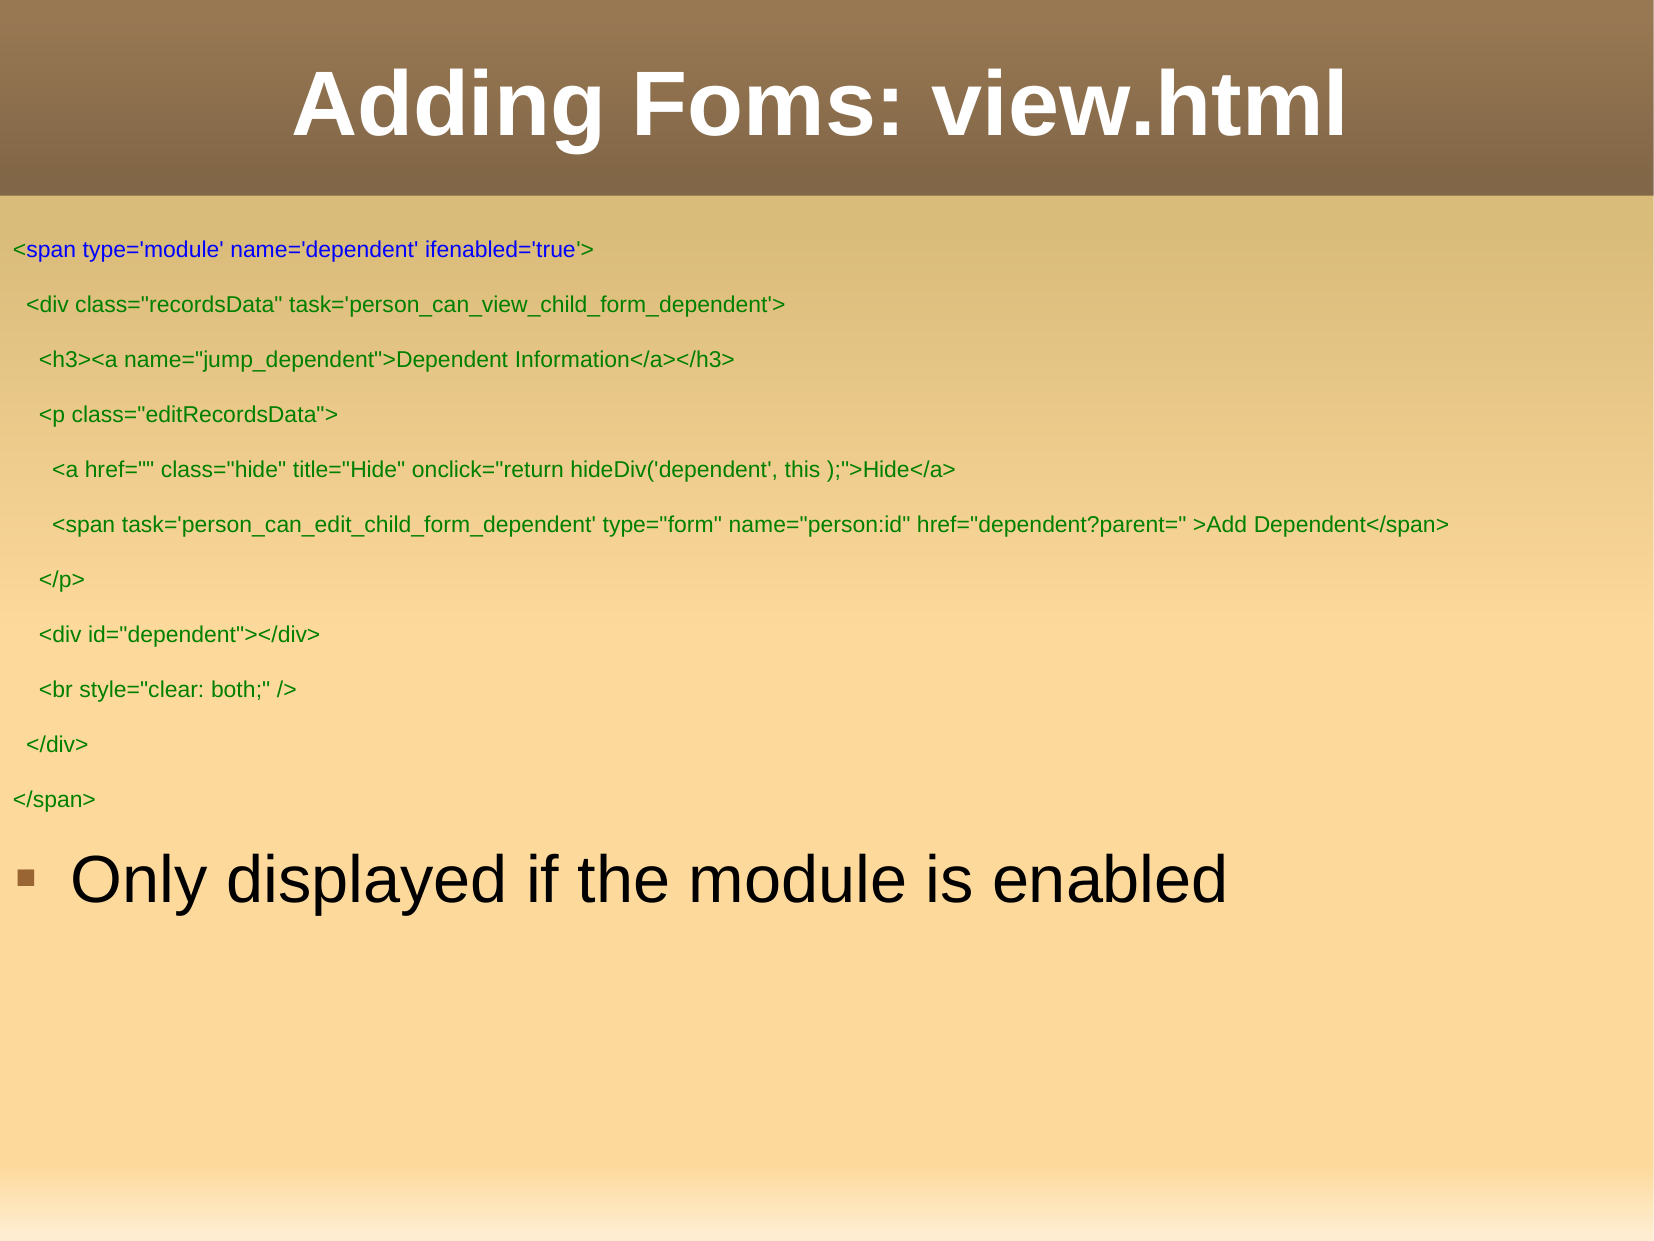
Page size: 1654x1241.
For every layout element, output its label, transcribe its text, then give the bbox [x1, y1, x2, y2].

title Adding Foms: view.html [76, 7, 1565, 200]
list <span type='module' name='dependent' ifenabled='true'> <div class="recordsData" task='person_can_view_child_form_dependent'> <h3><a name="jump_dependent">Dependent Information</a></h3> <p class="editRecordsData"> <a href="" class="hide" title="Hide" onclick="return hideDiv('dependent', this );">Hide</a> <span task='person_can_edit_child_form_dependent' type="form" name="person:id" href="dependent?parent=" >Add Dependent</span> </p> <div id="dependent"></div> <br style="clear: both;" /> </div> </span> Only displayed if the module is enabled [0, 236, 1651, 1041]
picture [0, 0, 1654, 1241]
